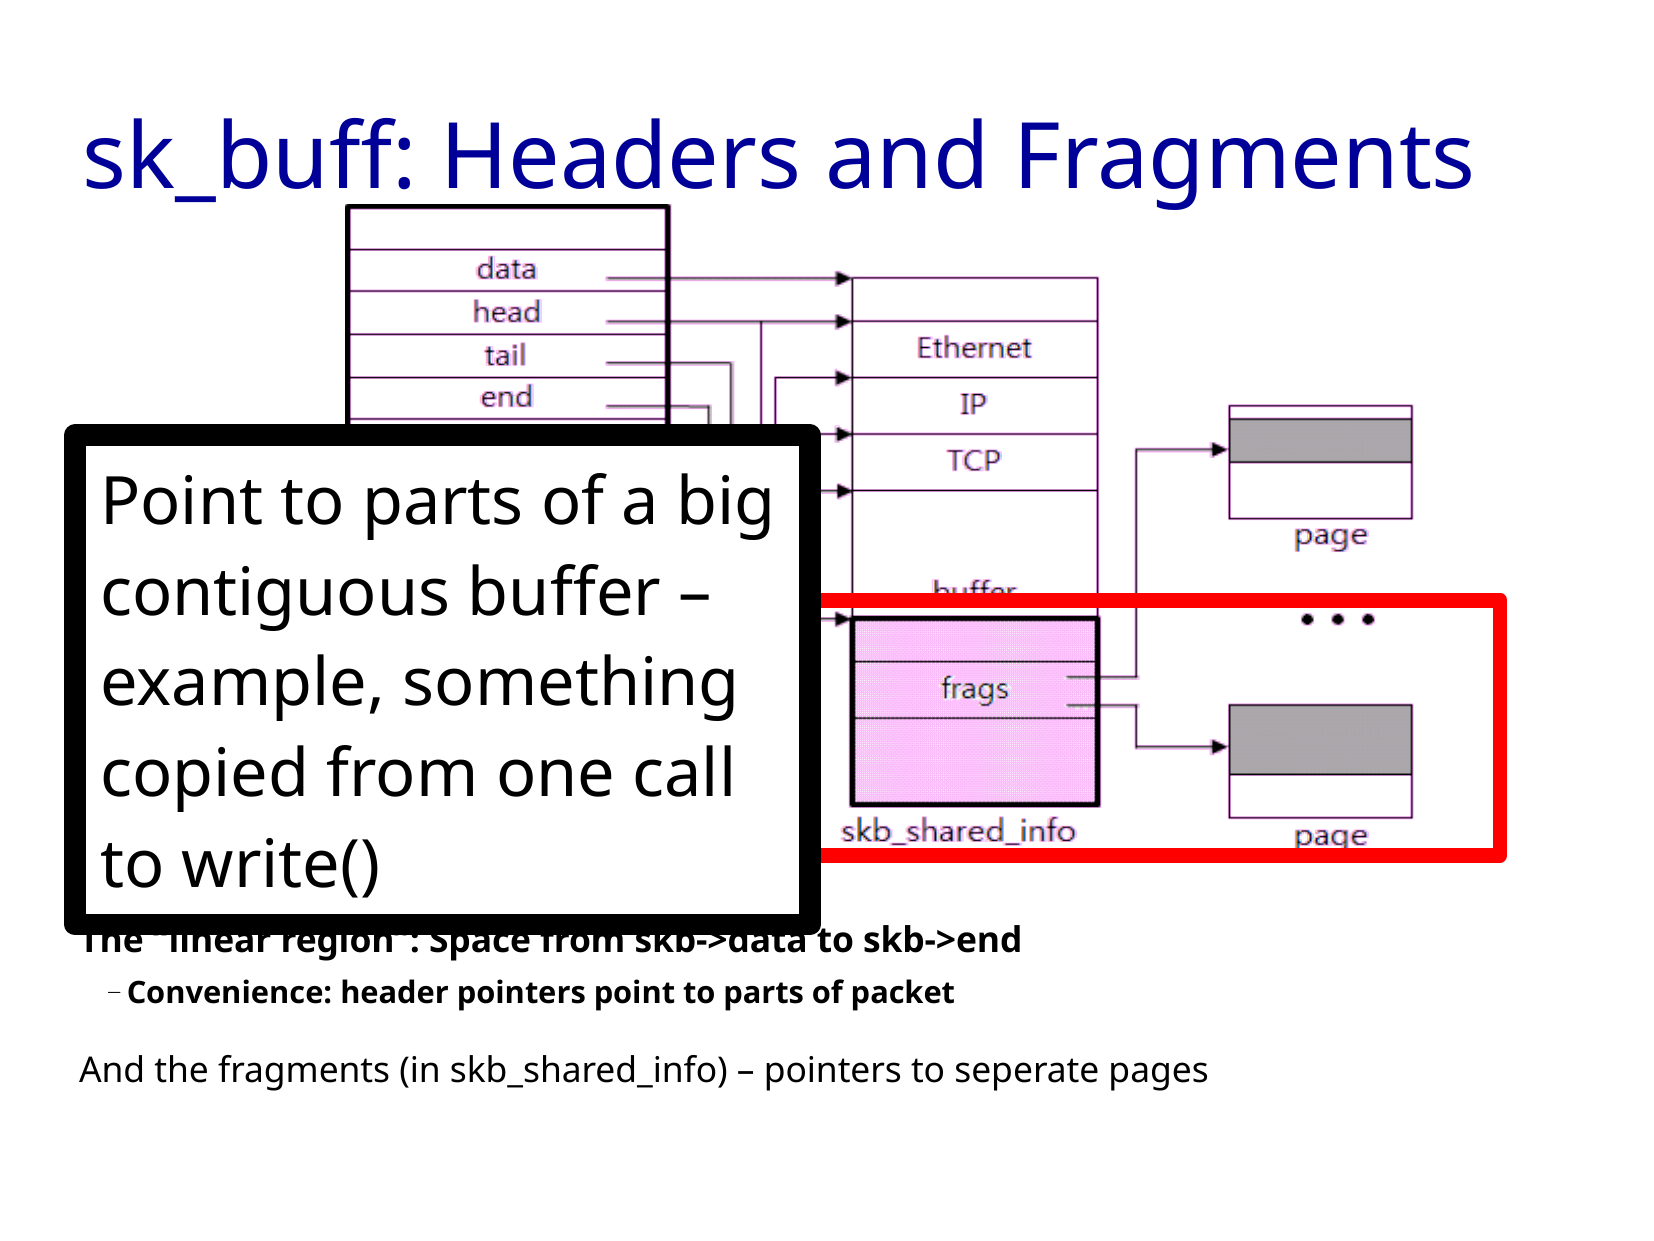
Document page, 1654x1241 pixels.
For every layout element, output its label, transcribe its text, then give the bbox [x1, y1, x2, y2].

title sk_buff: Headers and Fragments [82, 49, 1571, 257]
list The “linear region”: Space from skb->data to skb->end Convenience: header pointers point to parts of packet And the fragments (in skb_shared_info) – pointers to seperate pages [60, 915, 1571, 1096]
picture [821, 608, 1456, 848]
text_box Point to parts of a big contiguous buffer – example, something copied from one call to write() [75, 435, 811, 840]
picture [821, 863, 1456, 871]
picture [345, 204, 1456, 593]
